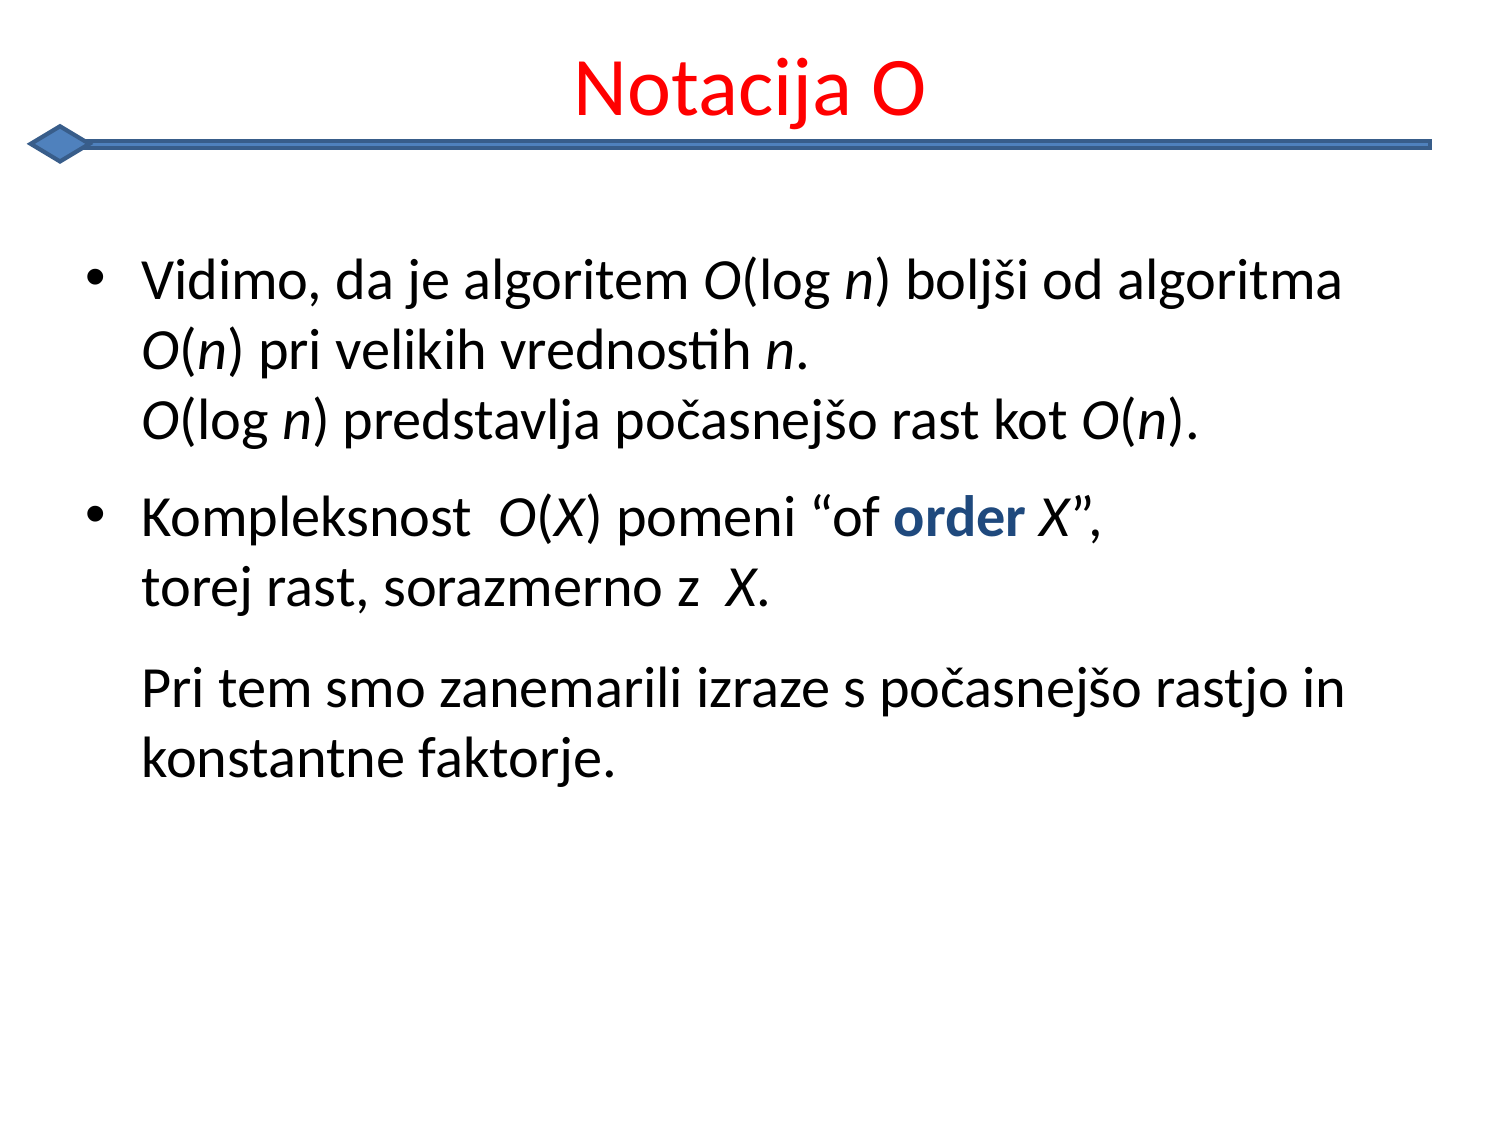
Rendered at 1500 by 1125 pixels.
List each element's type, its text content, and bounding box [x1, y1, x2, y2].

list Vidimo, da je algoritem O(log n) boljši od algoritma O(n) pri velikih vrednostih n. O(log n) predstavlja počasnejšo rast kot O(n). Kompleksnost O(X) pomeni “of order X”, torej rast, sorazmerno z X. Pri tem smo zanemarili izraze s počasnejšo rastjo in konstantne faktorje. [70, 234, 1454, 997]
title Notacija O [75, 23, 1426, 141]
